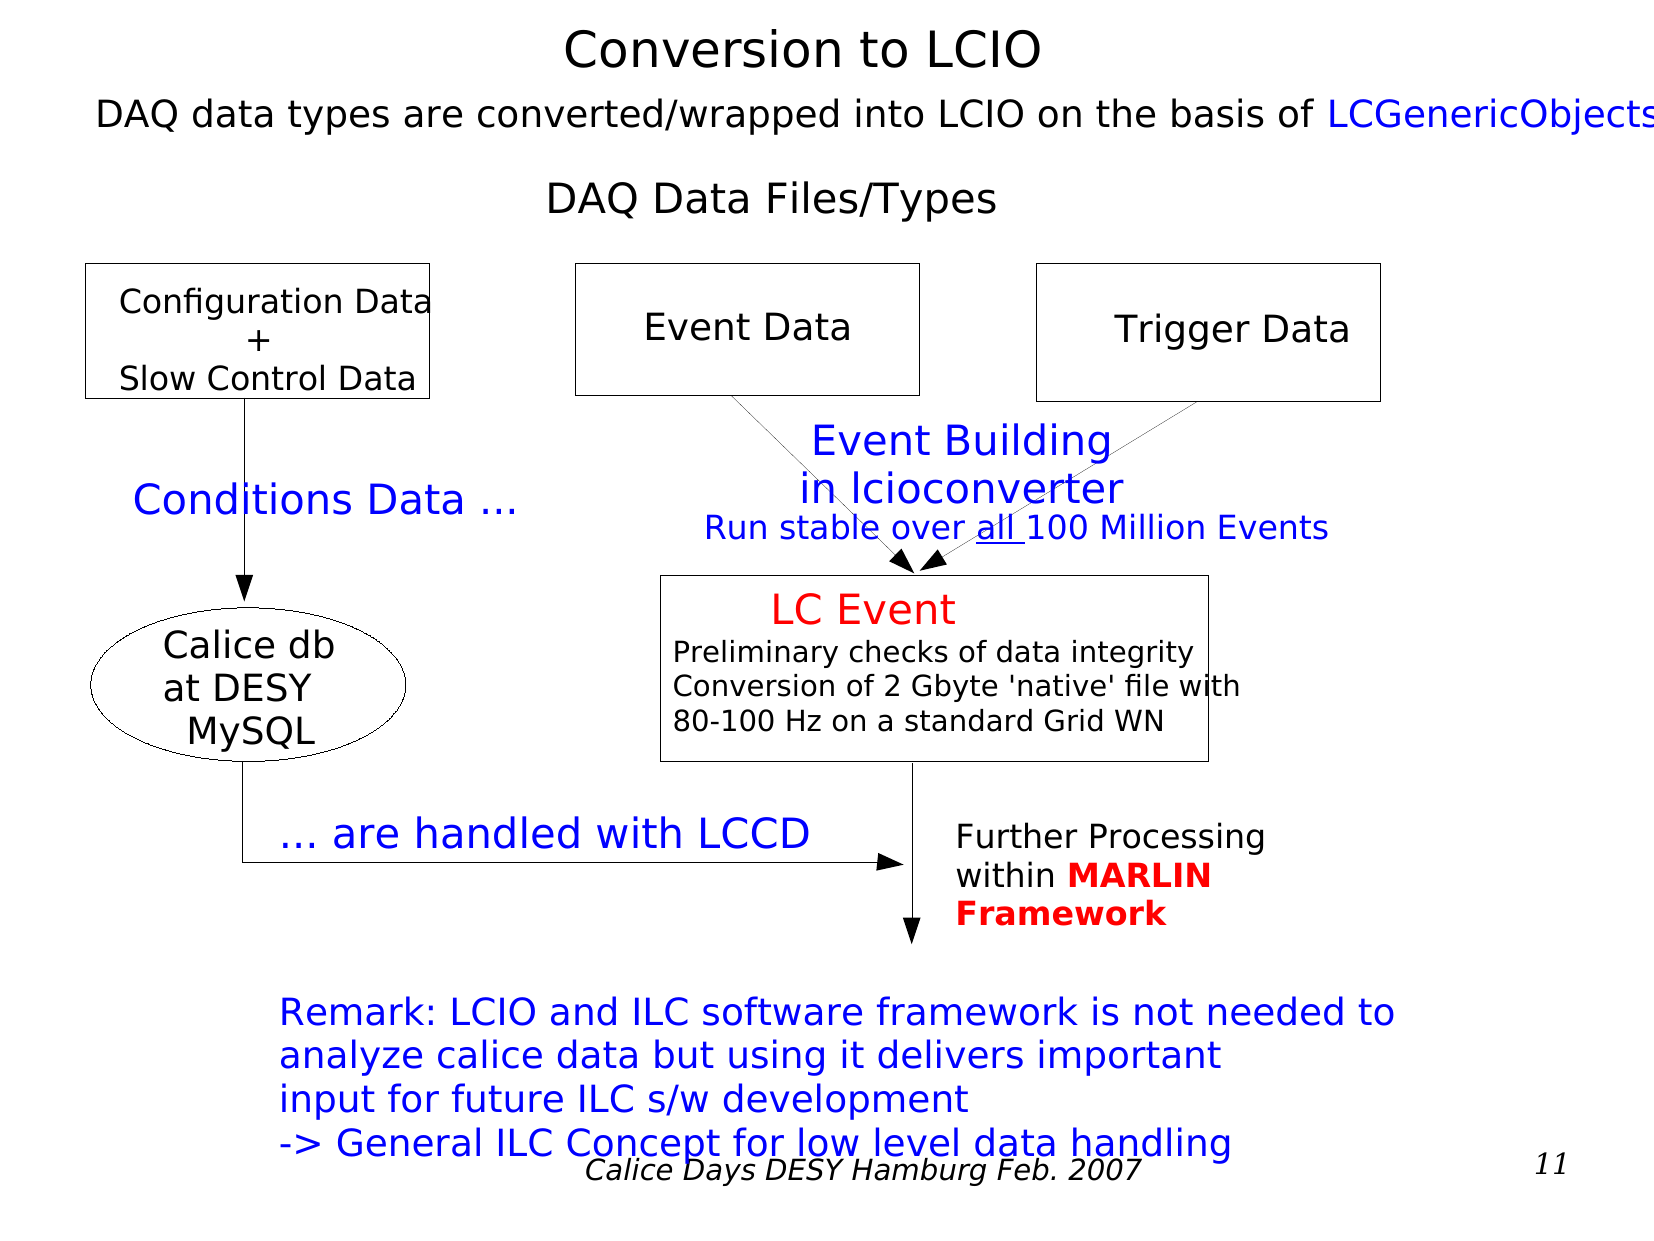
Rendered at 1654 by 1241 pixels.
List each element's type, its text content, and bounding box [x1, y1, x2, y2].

text_box Conditions Data ... [117, 468, 534, 532]
text_box DAQ data types are converted/wrapped into LCIO on the basis of LCGenericObjects [80, 85, 1654, 235]
text_box Event Data [628, 298, 875, 400]
text_box Calice db at DESY MySQL [147, 615, 359, 762]
text_box Configuration Data + Slow Control Data [103, 275, 447, 406]
text_box Conversion to LCIO [549, 13, 1049, 85]
text_box DAQ Data Files/Types [530, 167, 1013, 231]
text_box Further Processing within MARLIN Framework [940, 810, 1287, 958]
text_box LC Event Preliminary checks of data integrity Conversion of 2 Gbyte 'native' file with 80-100 Hz on a standard Grid WN [657, 572, 1256, 771]
text_box Trigger Data [1099, 300, 1361, 359]
text_box Remark: LCIO and ILC software framework is not needed to analyze calice data but using it delivers important input for future ILC s/w development -> General ILC Concept for low level data handling [264, 983, 1397, 1217]
text_box ... are handled with LCCD [264, 801, 826, 866]
text_box Run stable over all 100 Million Events [688, 501, 1333, 614]
text_box Event Building in lcioconverter [784, 408, 1152, 501]
